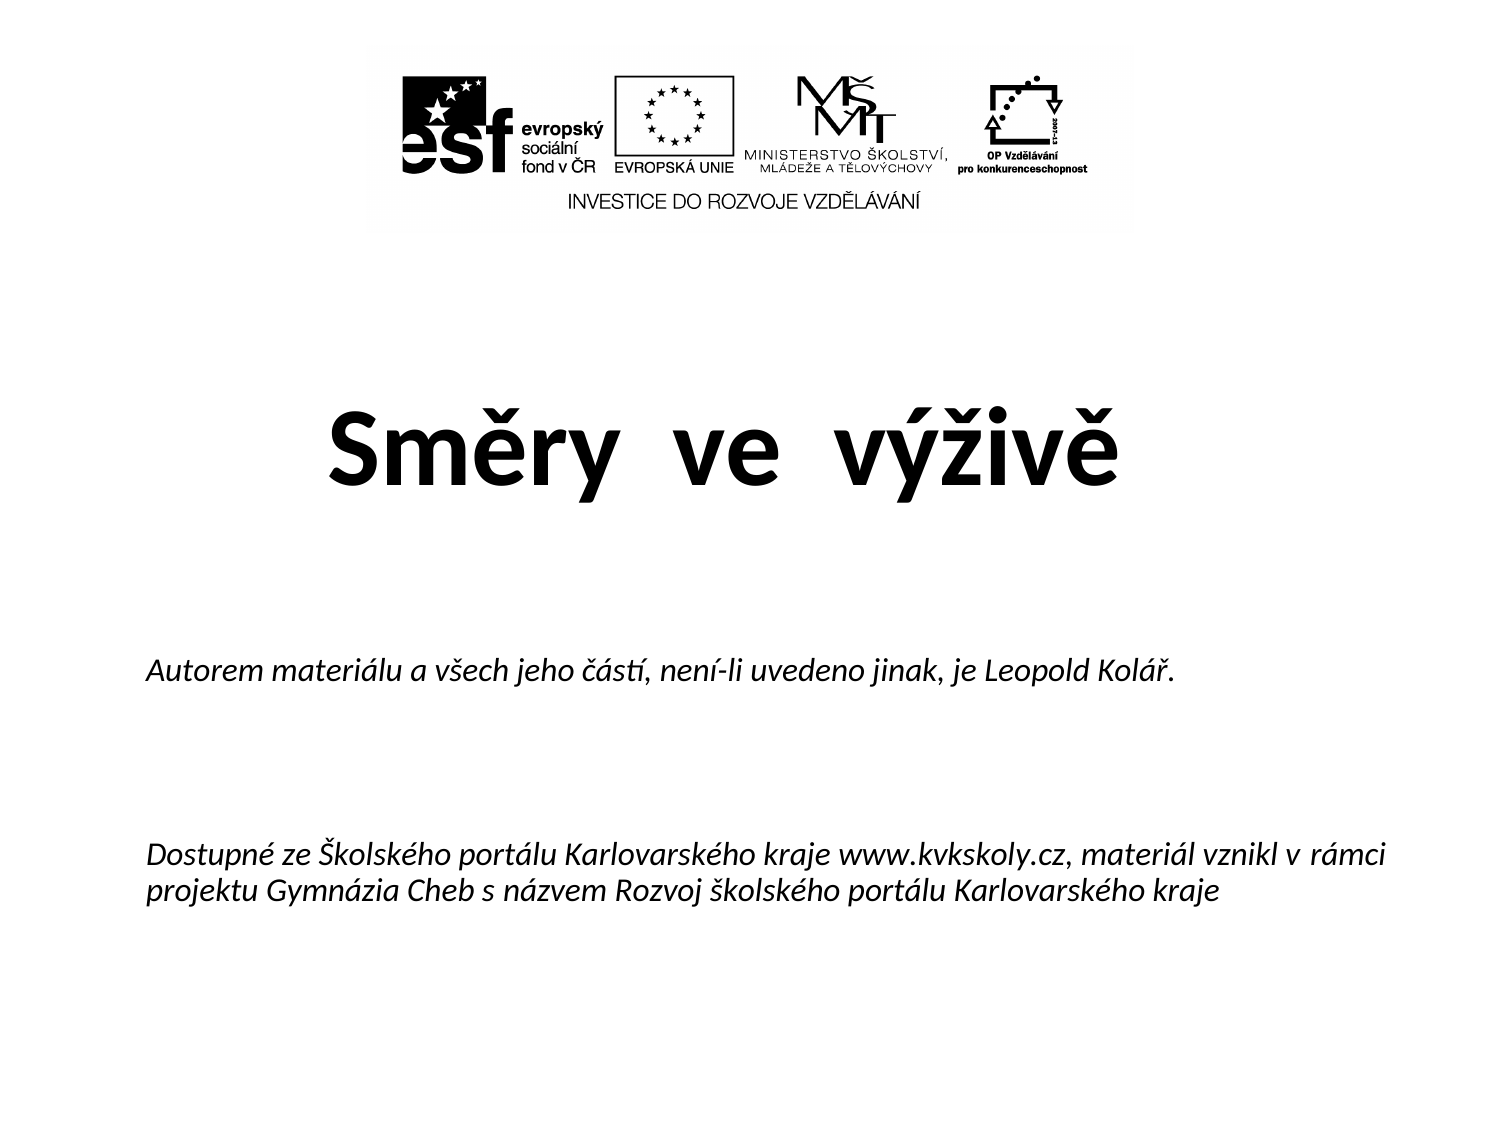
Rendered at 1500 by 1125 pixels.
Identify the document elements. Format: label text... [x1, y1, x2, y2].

text_box Směry ve výživě [212, 236, 1263, 706]
list Autorem materiálu a všech jeho částí, není-li uvedeno jinak, je Leopold Kolář. Dostupné ze Školského portálu Karlovarského kraje www.kvkskoly.cz, materiál vznikl v rámci projektu Gymnázia Cheb s názvem Rozvoj školského portálu Karlovarského kraje [75, 262, 1426, 1006]
picture [366, 45, 1134, 233]
